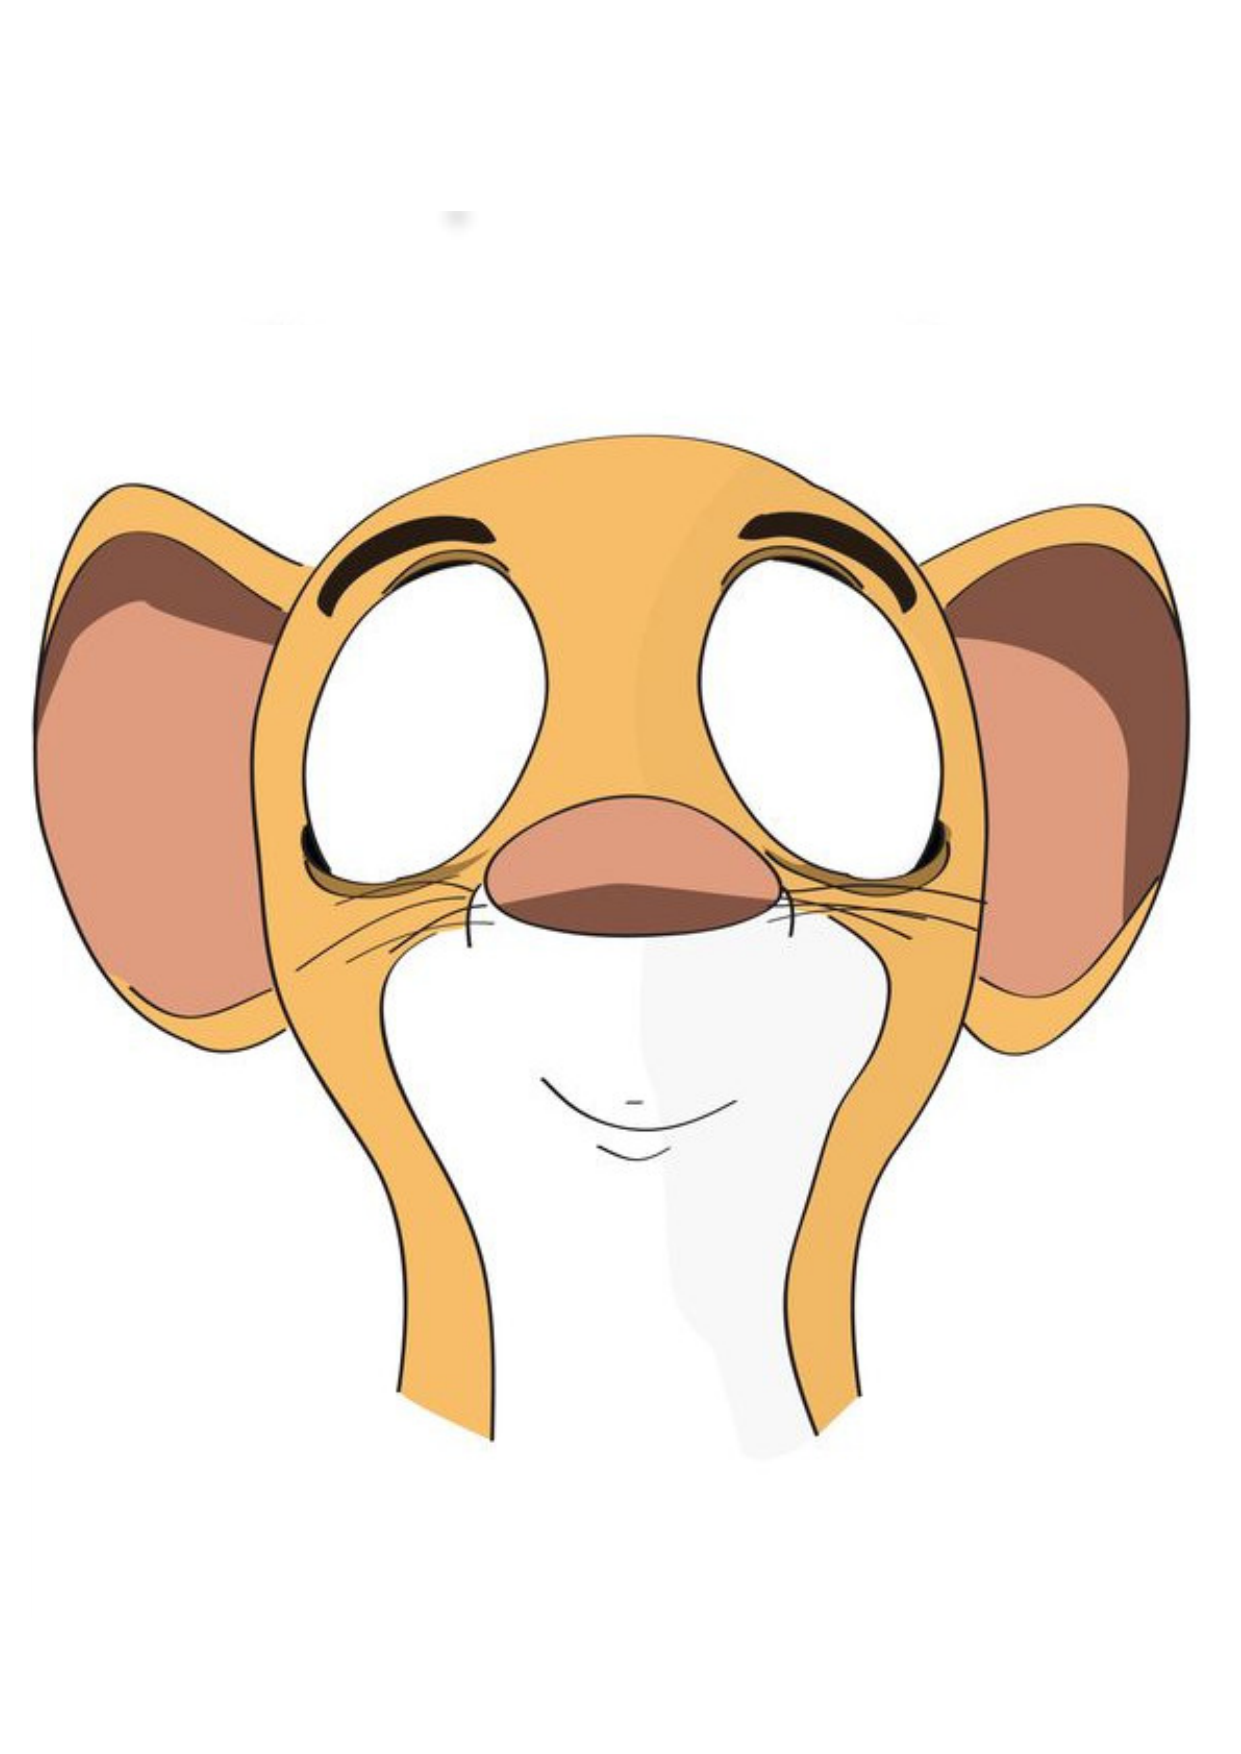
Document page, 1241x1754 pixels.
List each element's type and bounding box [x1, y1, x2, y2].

picture [30, 211, 1203, 1618]
